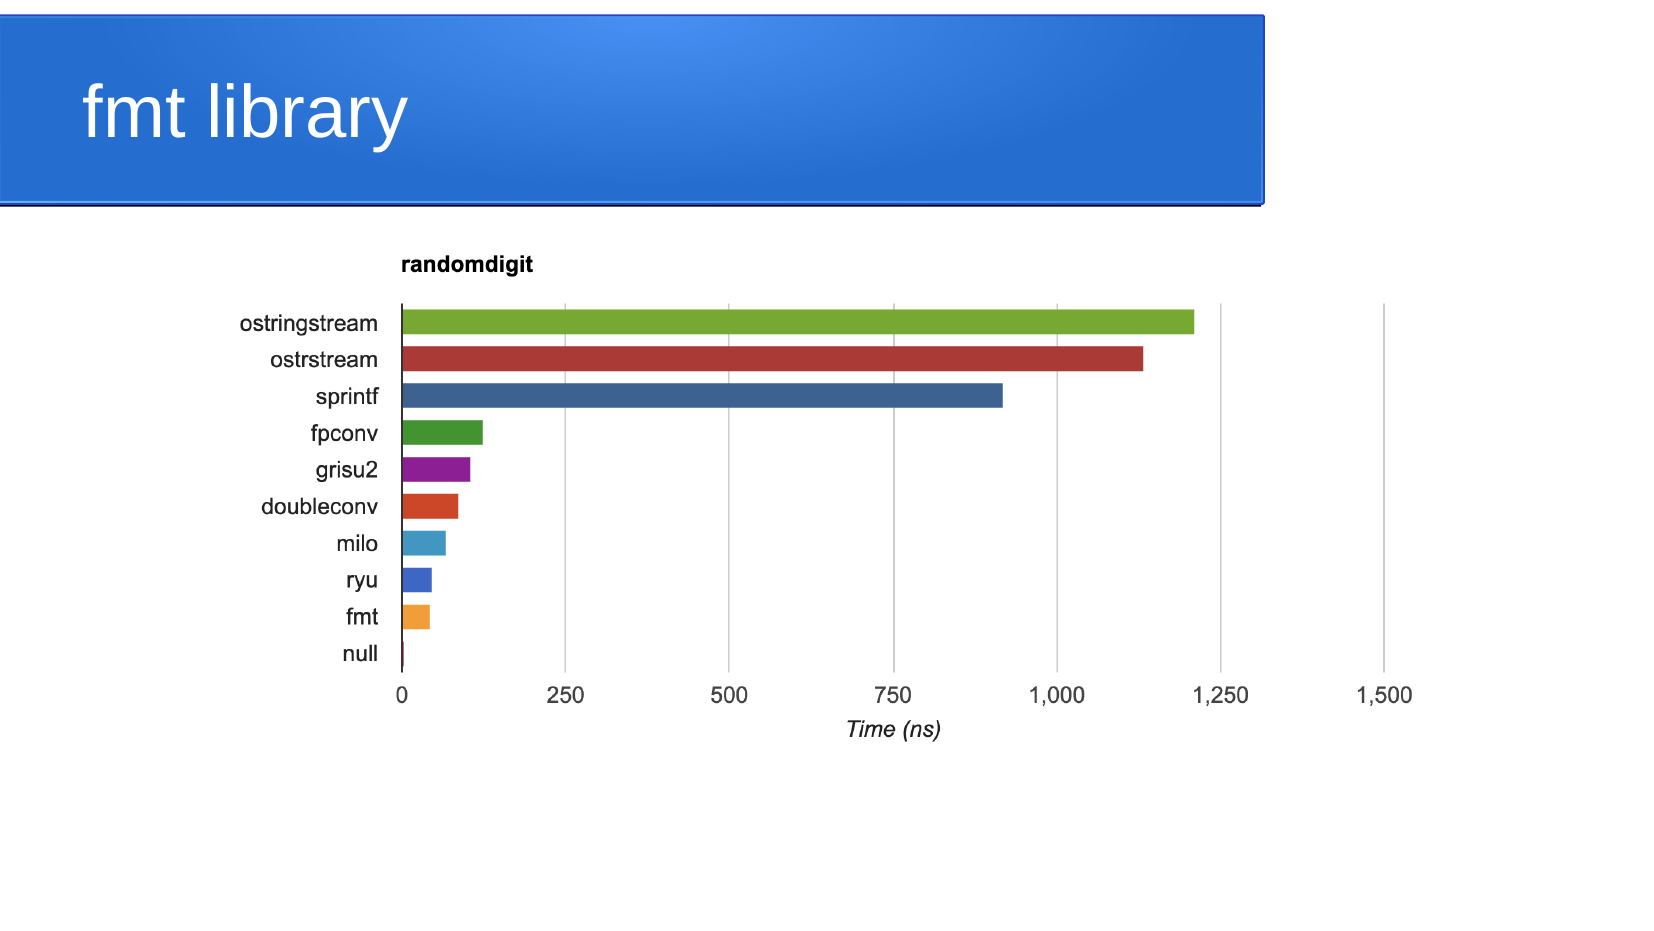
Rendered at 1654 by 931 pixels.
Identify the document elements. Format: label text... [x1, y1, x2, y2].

picture [225, 224, 1428, 764]
title fmt library [82, 35, 1235, 189]
